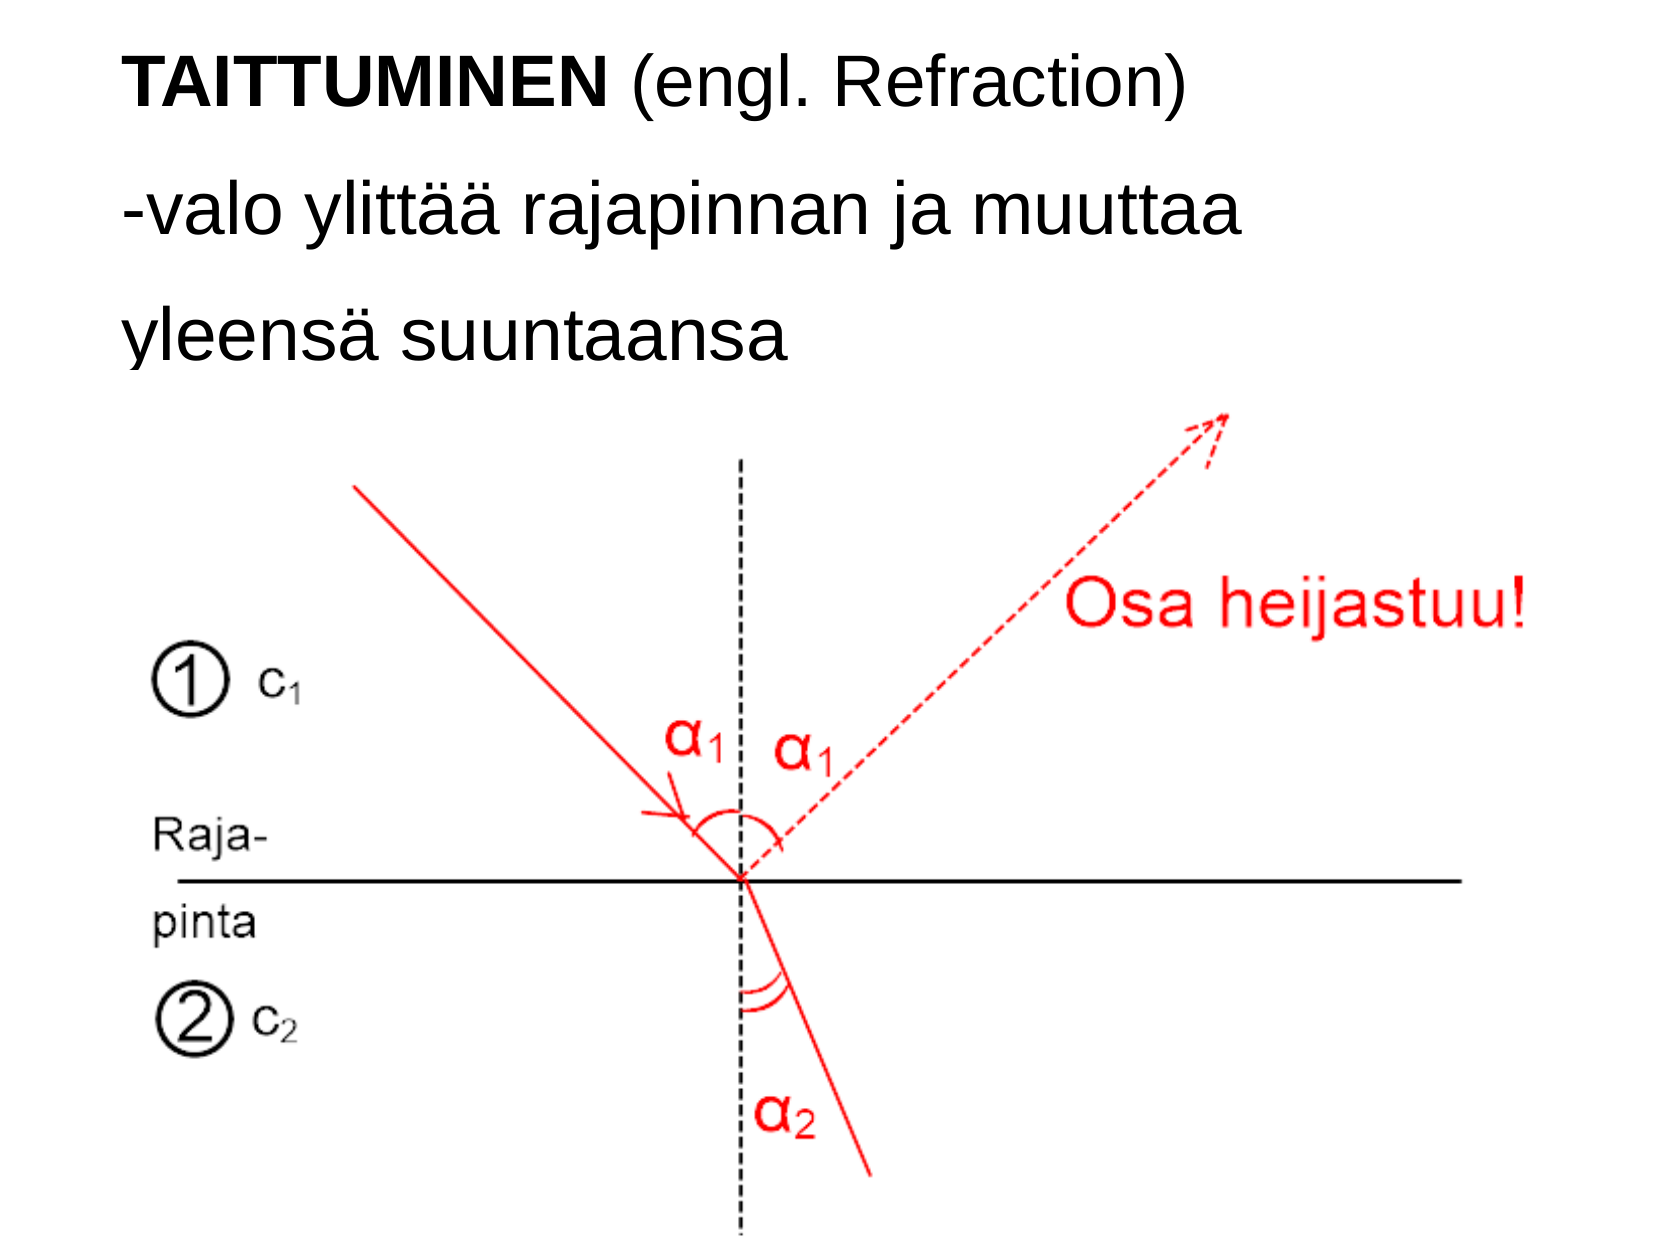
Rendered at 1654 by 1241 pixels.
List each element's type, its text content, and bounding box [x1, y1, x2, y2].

text_box TAITTUMINEN (engl. Refraction) -valo ylittää rajapinnan ja muuttaa yleensä suuntaansa [106, 0, 1498, 370]
picture [76, 370, 1560, 1241]
